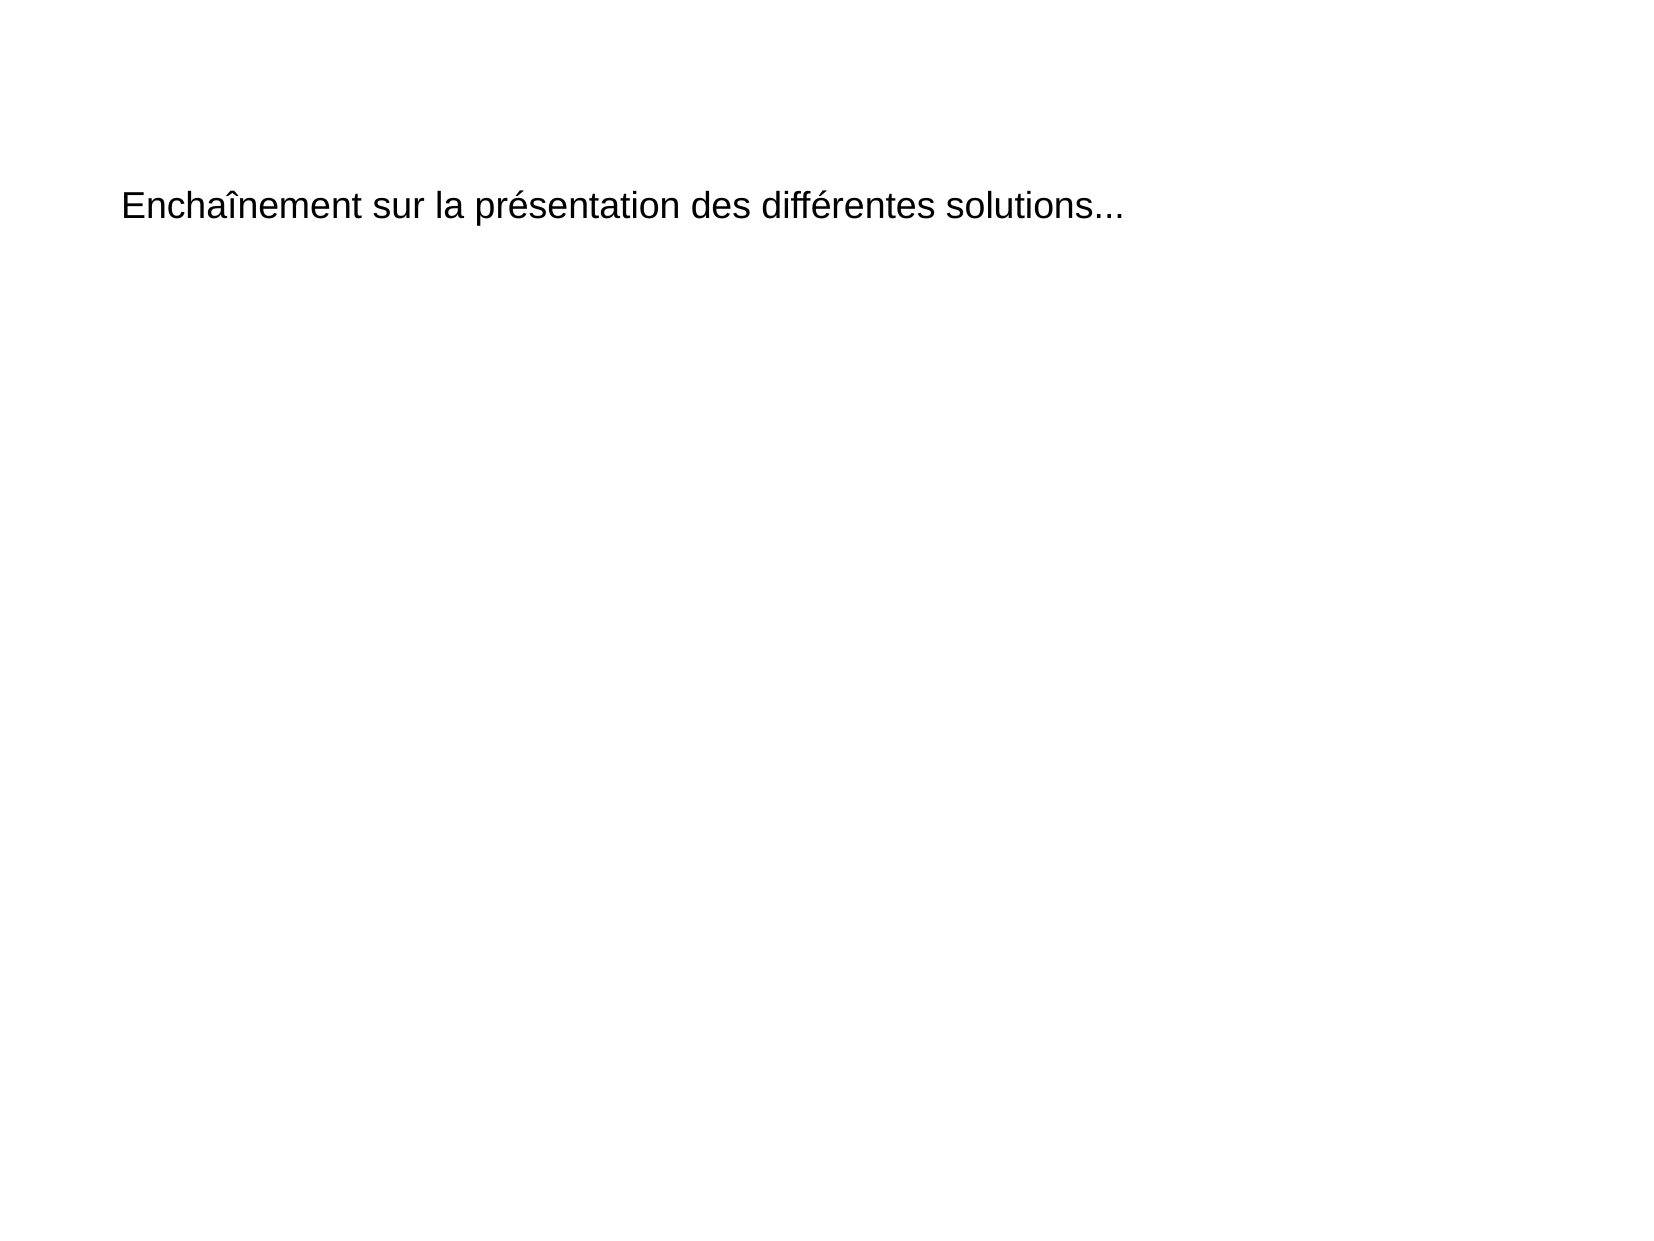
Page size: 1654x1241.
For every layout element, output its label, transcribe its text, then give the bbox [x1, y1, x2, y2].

text_box Enchaînement sur la présentation des différentes solutions... [106, 177, 1371, 473]
